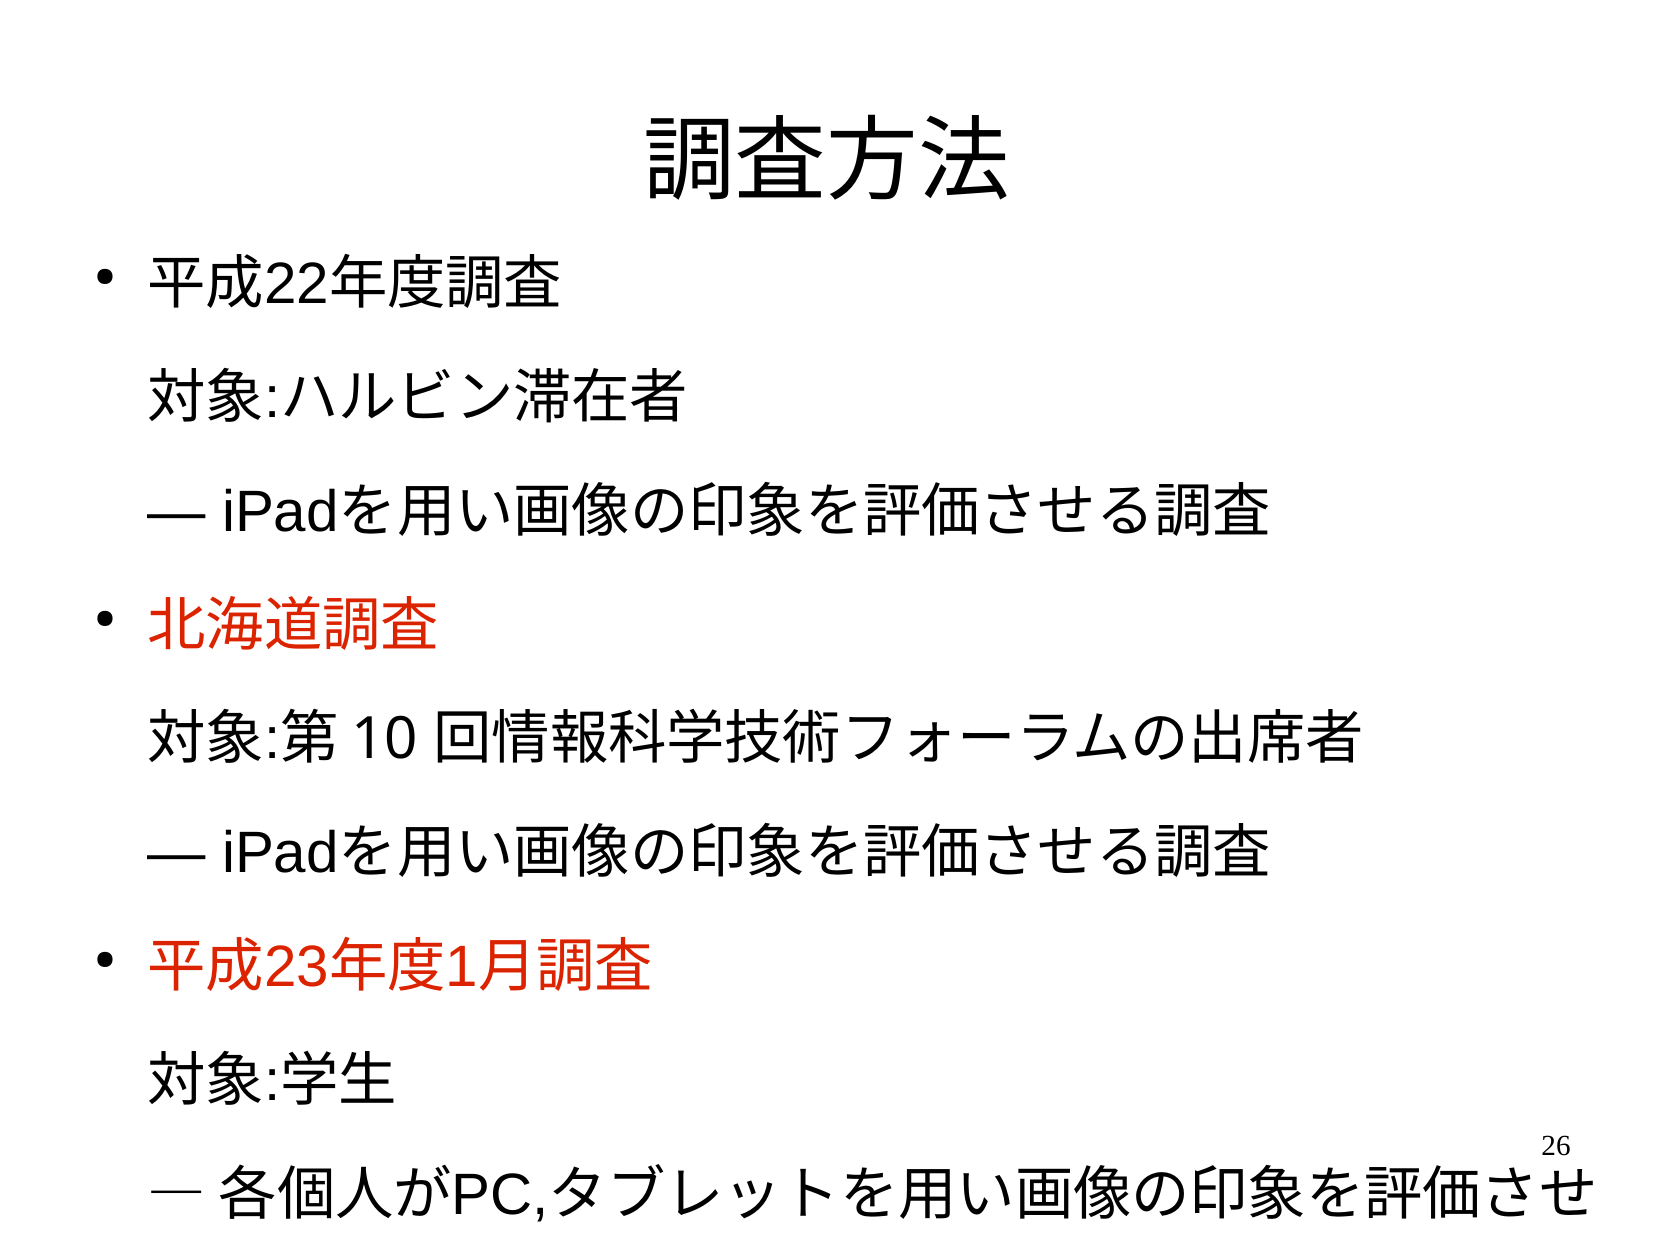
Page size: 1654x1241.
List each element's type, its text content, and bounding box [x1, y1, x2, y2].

title 調査方法 [82, 57, 1571, 236]
list 平成22年度調査 対象:ハルビン滞在者 ― iPadを用い画像の印象を評価させる調査 北海道調査 対象:第 10 回情報科学技術フォーラムの出席者 — iPadを用い画像の印象を評価させる調査 平成23年度1月調査 対象:学生 ― 各個人がPC,タブレットを用い画像の印象を評価させる調査 ― 画像をランダム表示 [76, 236, 1625, 1211]
